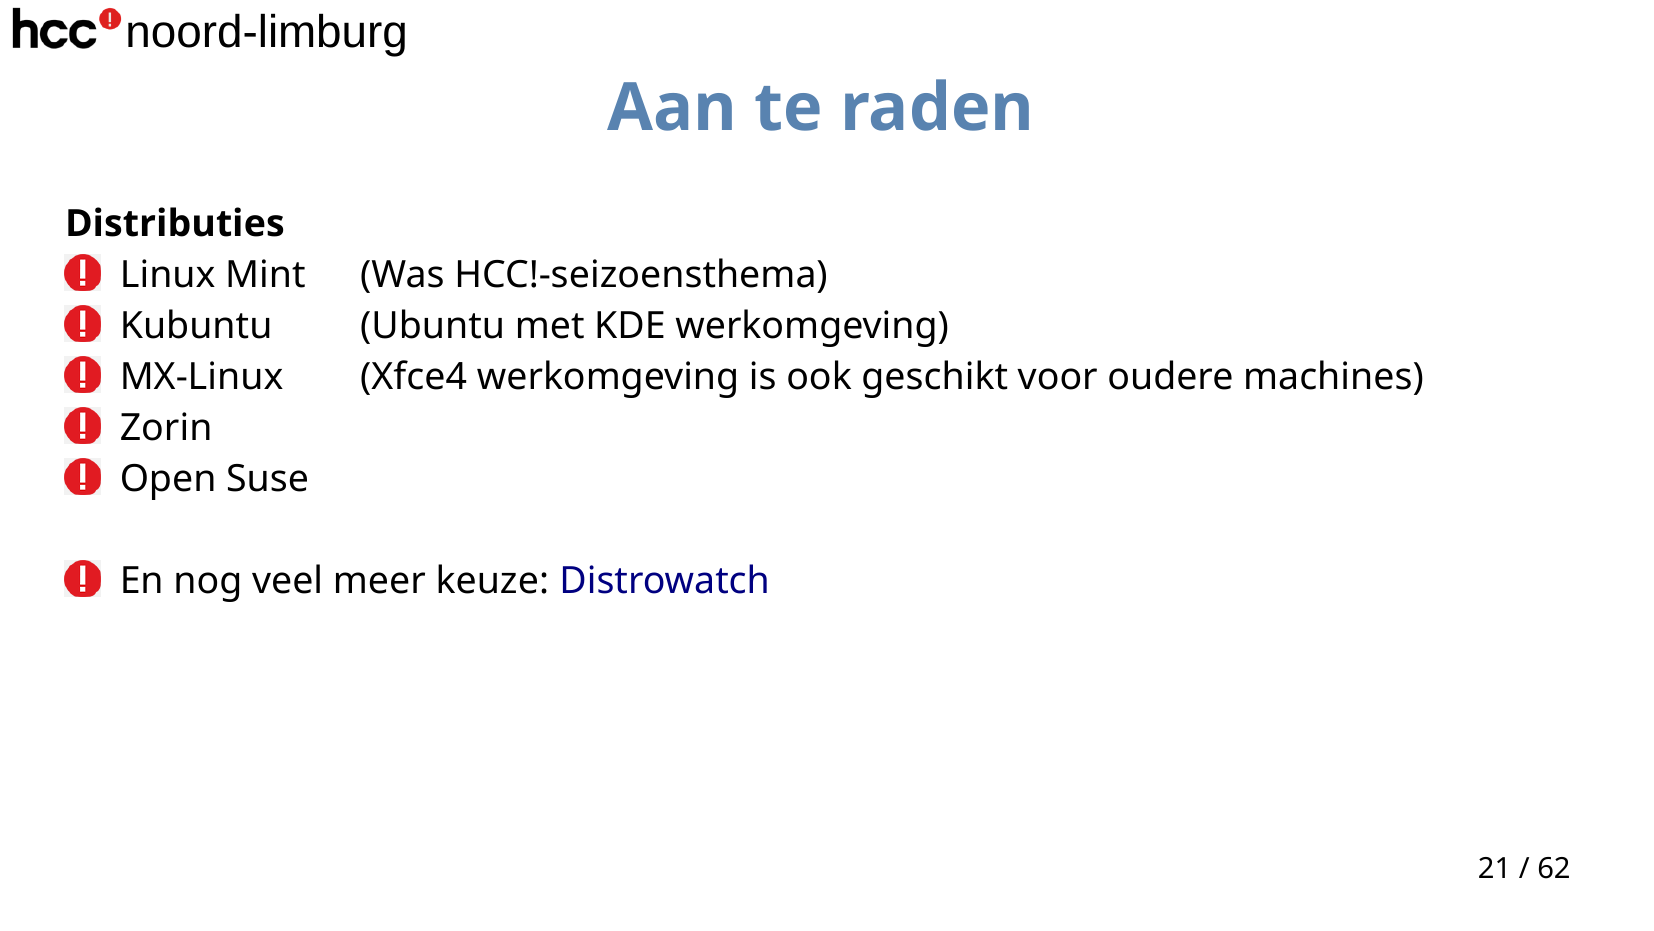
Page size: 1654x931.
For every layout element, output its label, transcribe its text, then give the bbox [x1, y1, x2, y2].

title Aan te raden [118, 59, 1524, 150]
picture [11, 6, 122, 50]
subtitle Distributies Linux Mint (Was HCC!-seizoensthema) Kubuntu (Ubuntu met KDE werkomgeving) MX-Linux (Xfce4 werkomgeving is ook geschikt voor oudere machines) Zorin Open Suse En nog veel meer keuze: Distrowatch [64, 186, 1471, 615]
